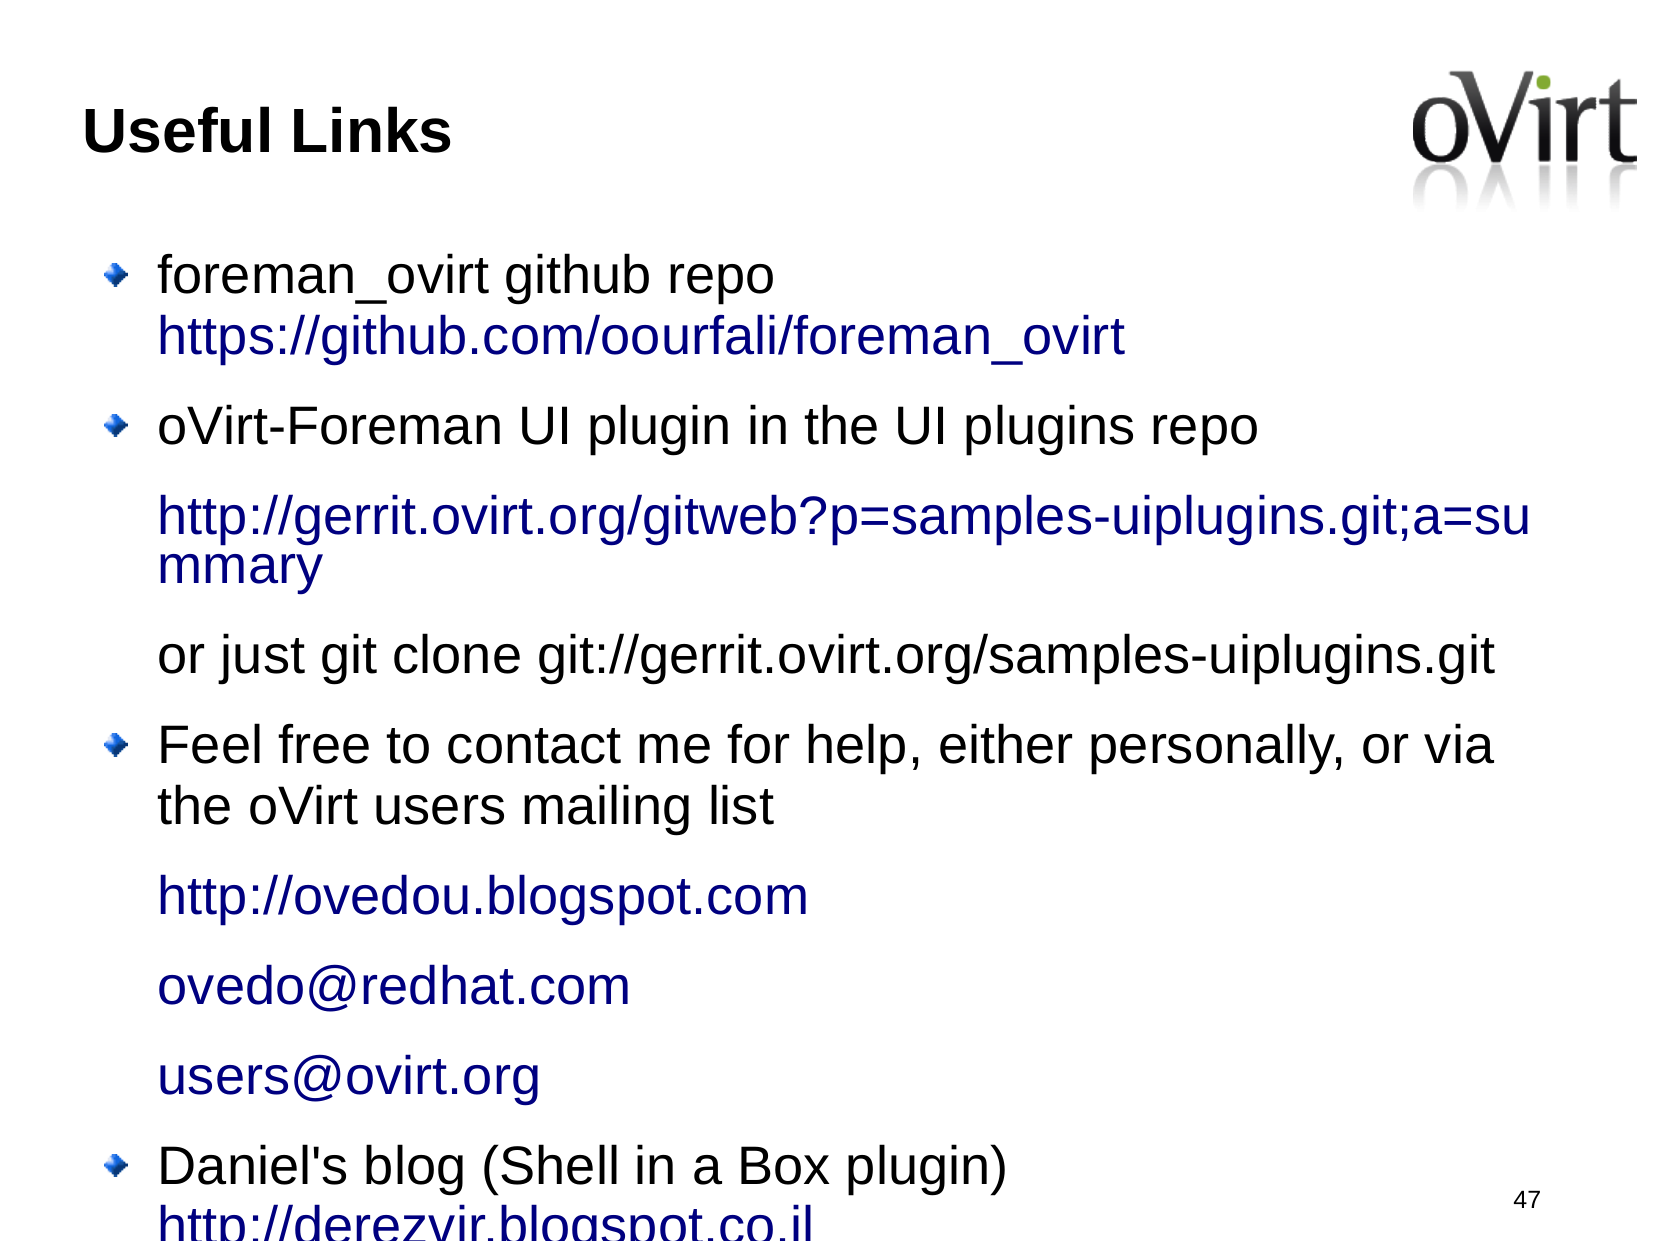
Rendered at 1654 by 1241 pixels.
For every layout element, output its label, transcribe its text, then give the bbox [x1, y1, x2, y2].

list foreman_ovirt github repo https://github.com/oourfali/foreman_ovirt oVirt-Foreman UI plugin in the UI plugins repo http://gerrit.ovirt.org/gitweb?p=samples-uiplugins.git;a=summary or just git clone git://gerrit.ovirt.org/samples-uiplugins.git Feel free to contact me for help, either personally, or via the oVirt users mailing list http://ovedou.blogspot.com ovedo@redhat.com users@ovirt.org Daniel's blog (Shell in a Box plugin) http://derezvir.blogspot.co.il [86, 244, 1576, 1208]
picture [1413, 63, 1637, 212]
title Useful Links [82, 37, 1303, 226]
